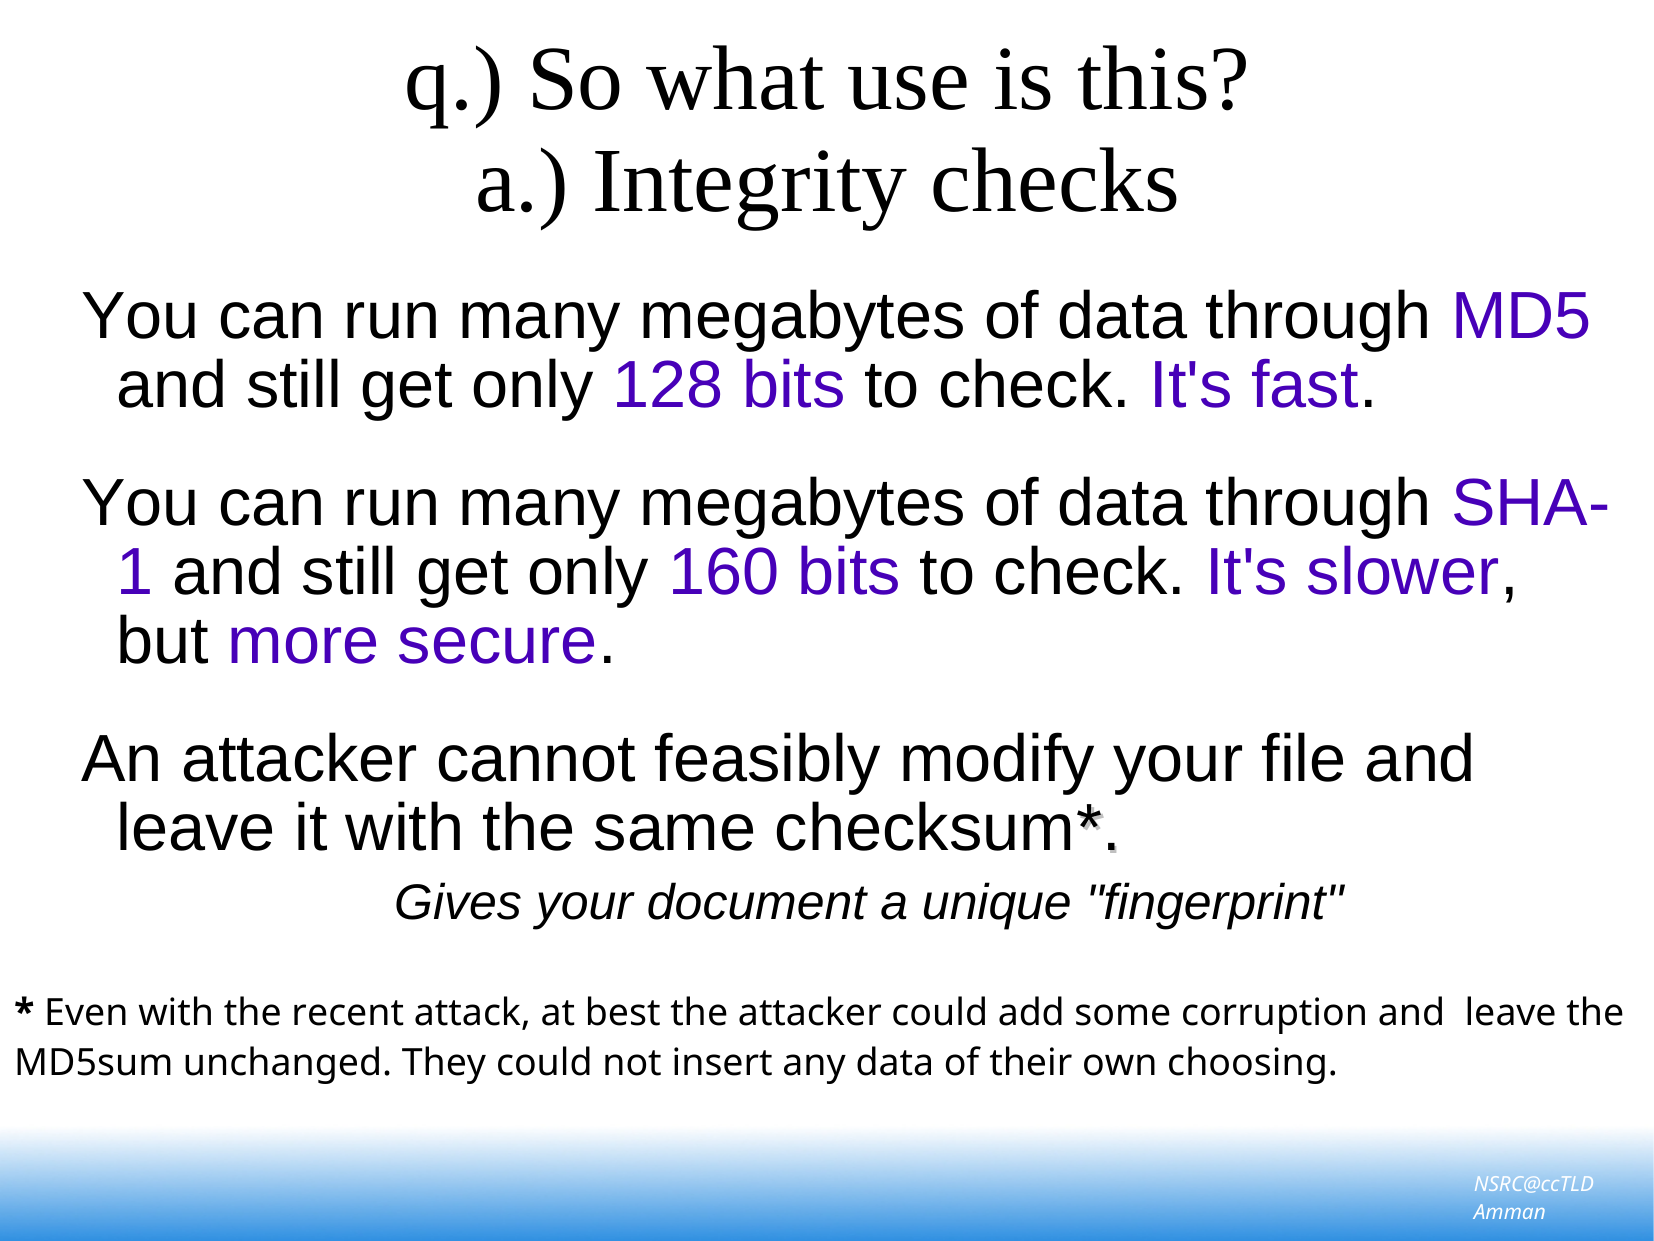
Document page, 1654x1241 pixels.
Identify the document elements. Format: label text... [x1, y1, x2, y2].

title q.) So what use is this? a.) Integrity checks [334, 27, 1323, 259]
list You can run many megabytes of data through MD5 and still get only 128 bits to check. It's fast. You can run many megabytes of data through SHA-1 and still get only 160 bits to check. It's slower, but more secure. An attacker cannot feasibly modify your file and leave it with the same checksum*. Gives your document a unique "fingerprint" [45, 283, 1613, 983]
text_box * Even with the recent attack, at best the attacker could add some corruption and leave the MD5sum unchanged. They could not insert any data of their own choosing. [14, 984, 1636, 1088]
picture [0, 1124, 1654, 1241]
